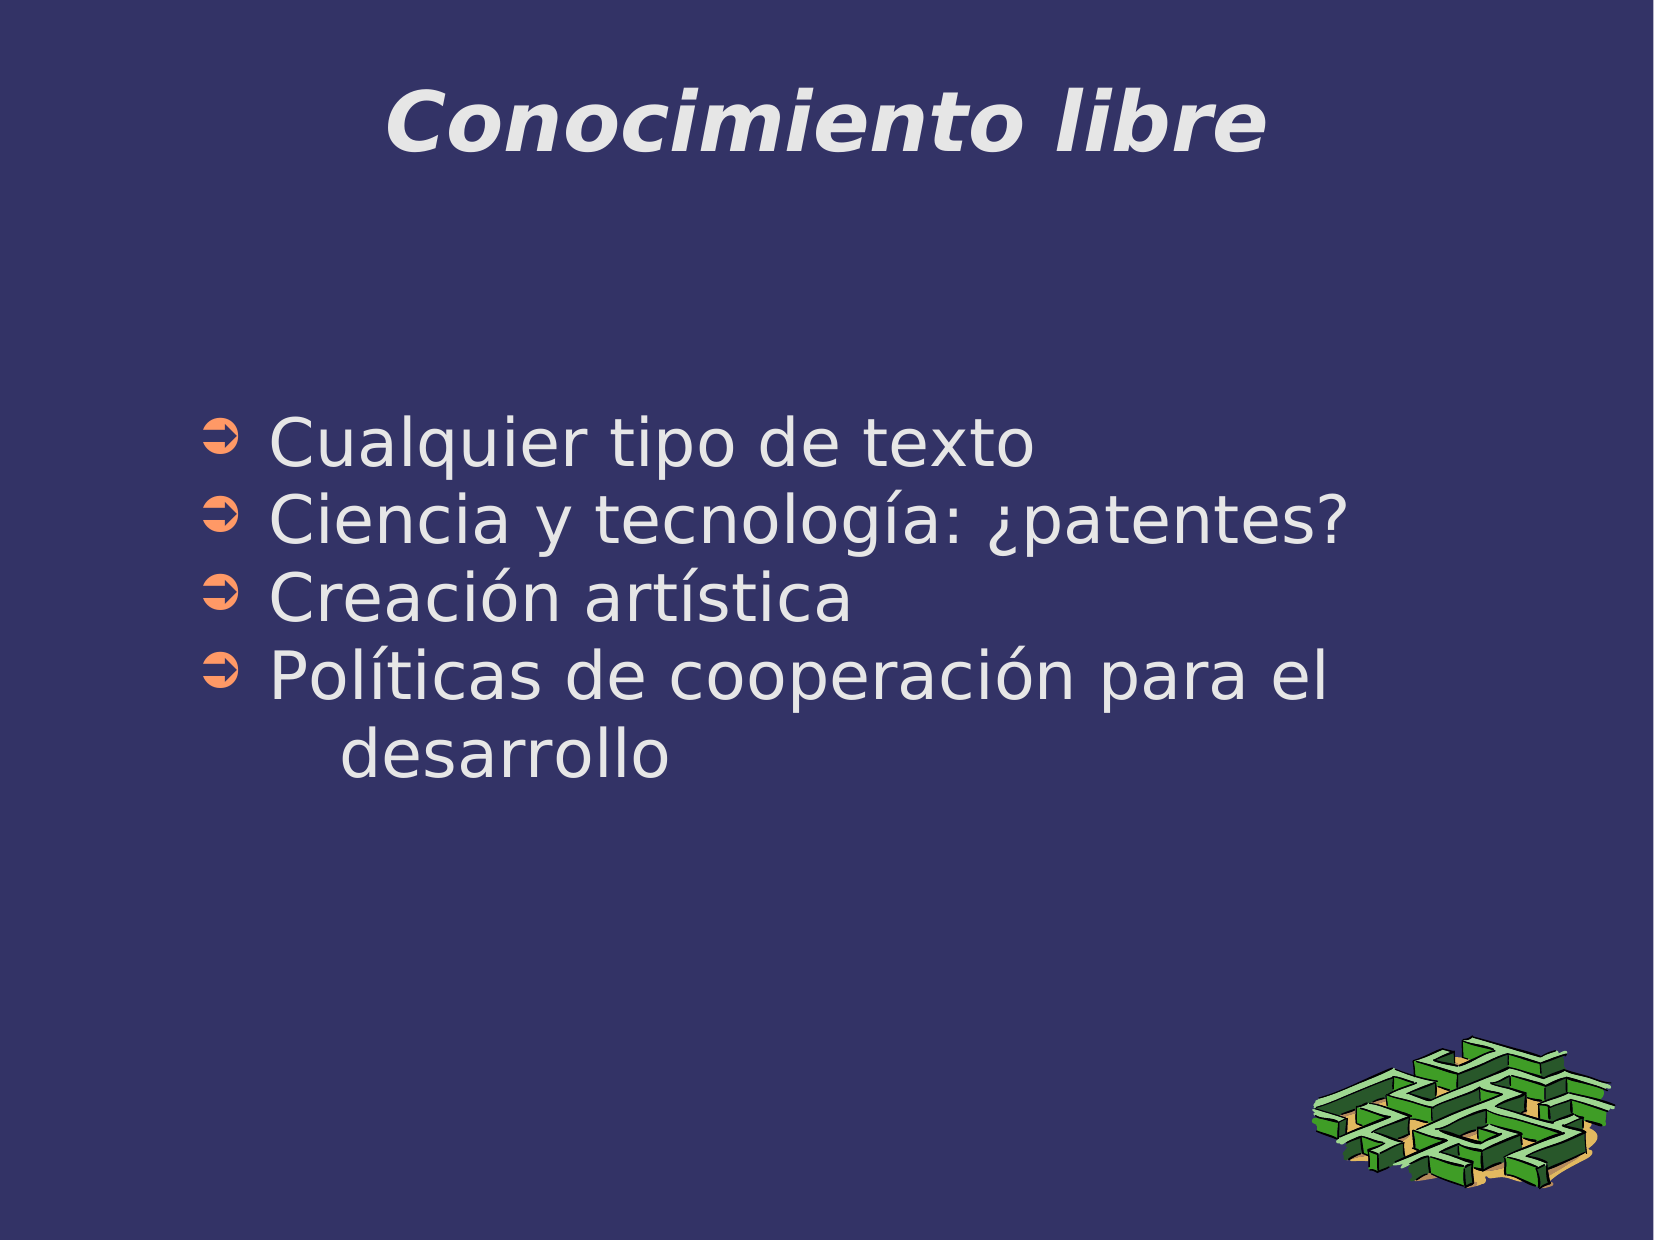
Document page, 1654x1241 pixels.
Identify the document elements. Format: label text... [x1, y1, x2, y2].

title Conocimiento libre [121, 19, 1534, 227]
list Cualquier tipo de texto Ciencia y tecnología: ¿patentes? Creación artística Políticas de cooperación para el desarrollo [174, 404, 1565, 1063]
